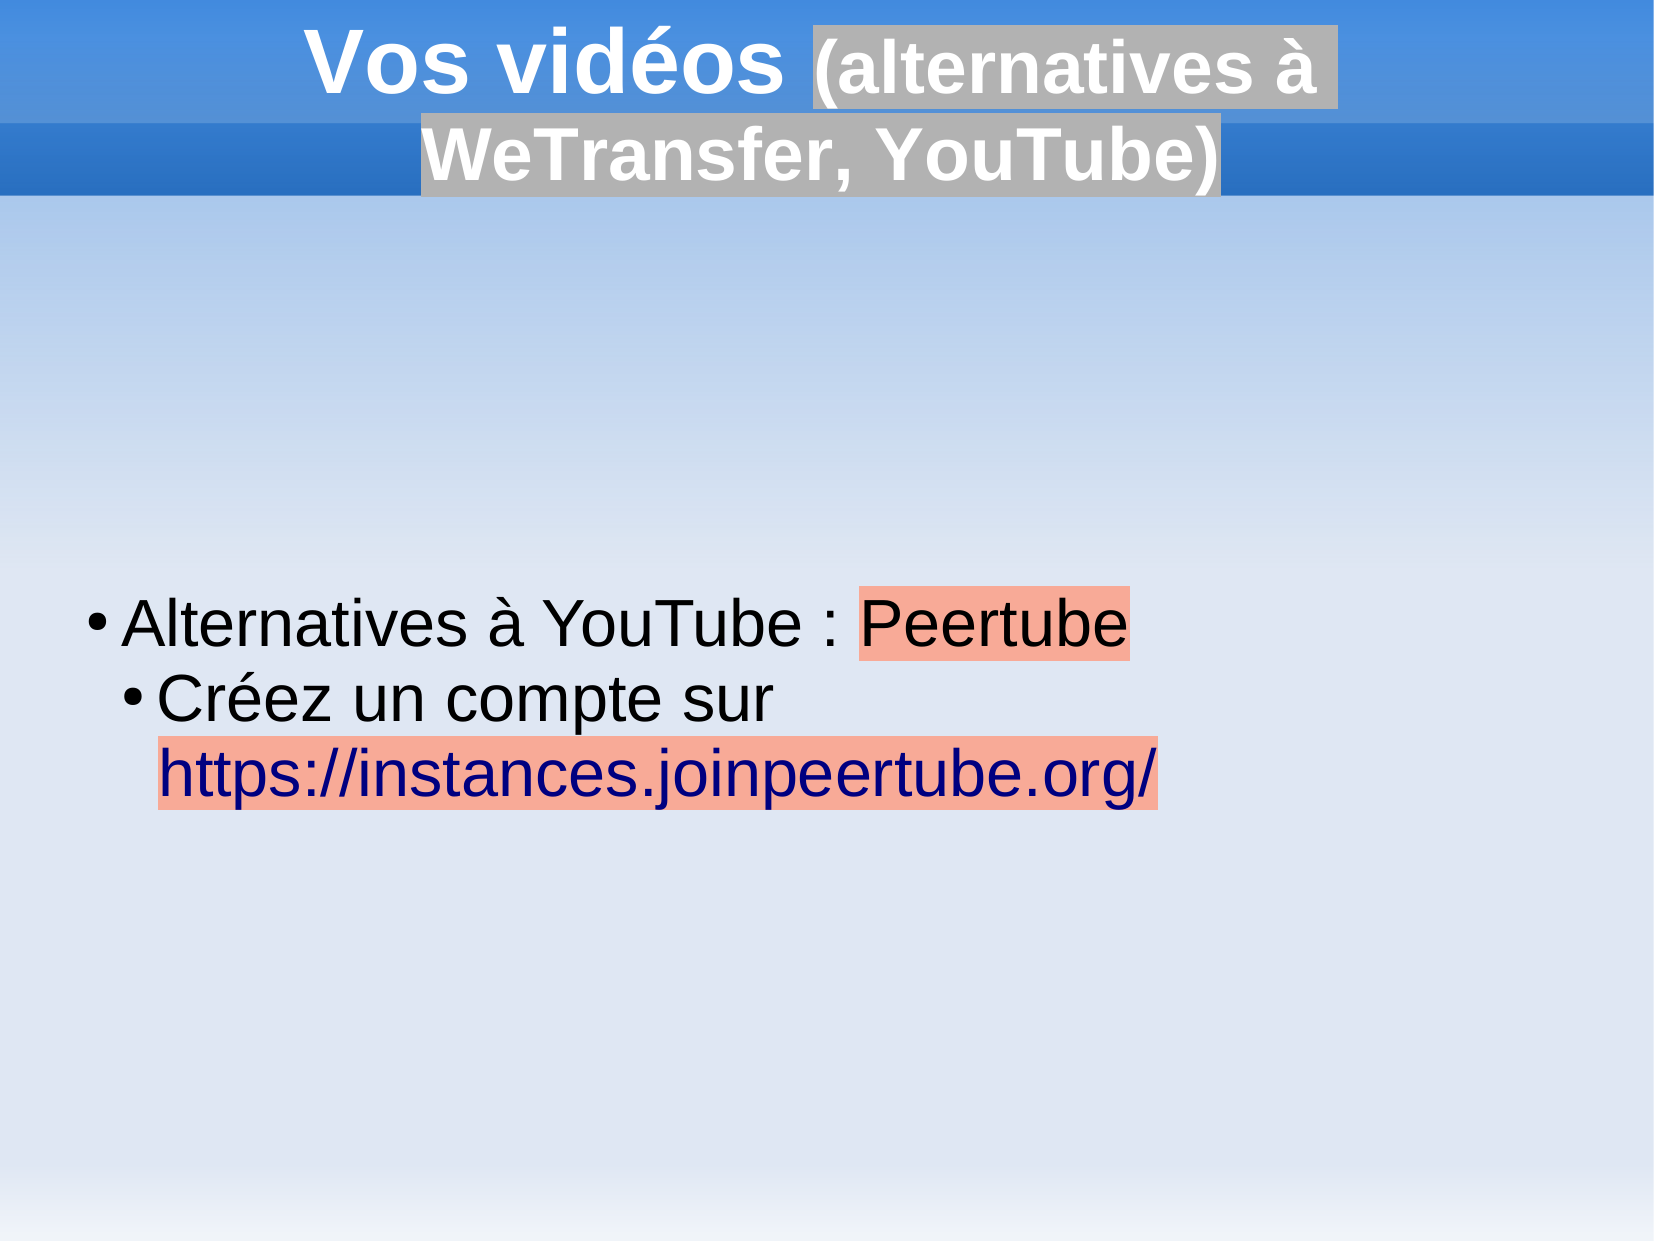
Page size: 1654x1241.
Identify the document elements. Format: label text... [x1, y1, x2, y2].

text_box Alternatives à YouTube : Peertube Créez un compte sur https://instances.joinpeertube.org/ [70, 578, 1571, 1170]
picture [0, 0, 1654, 1241]
title Vos vidéos (alternatives à WeTransfer, YouTube) [76, 0, 1565, 208]
